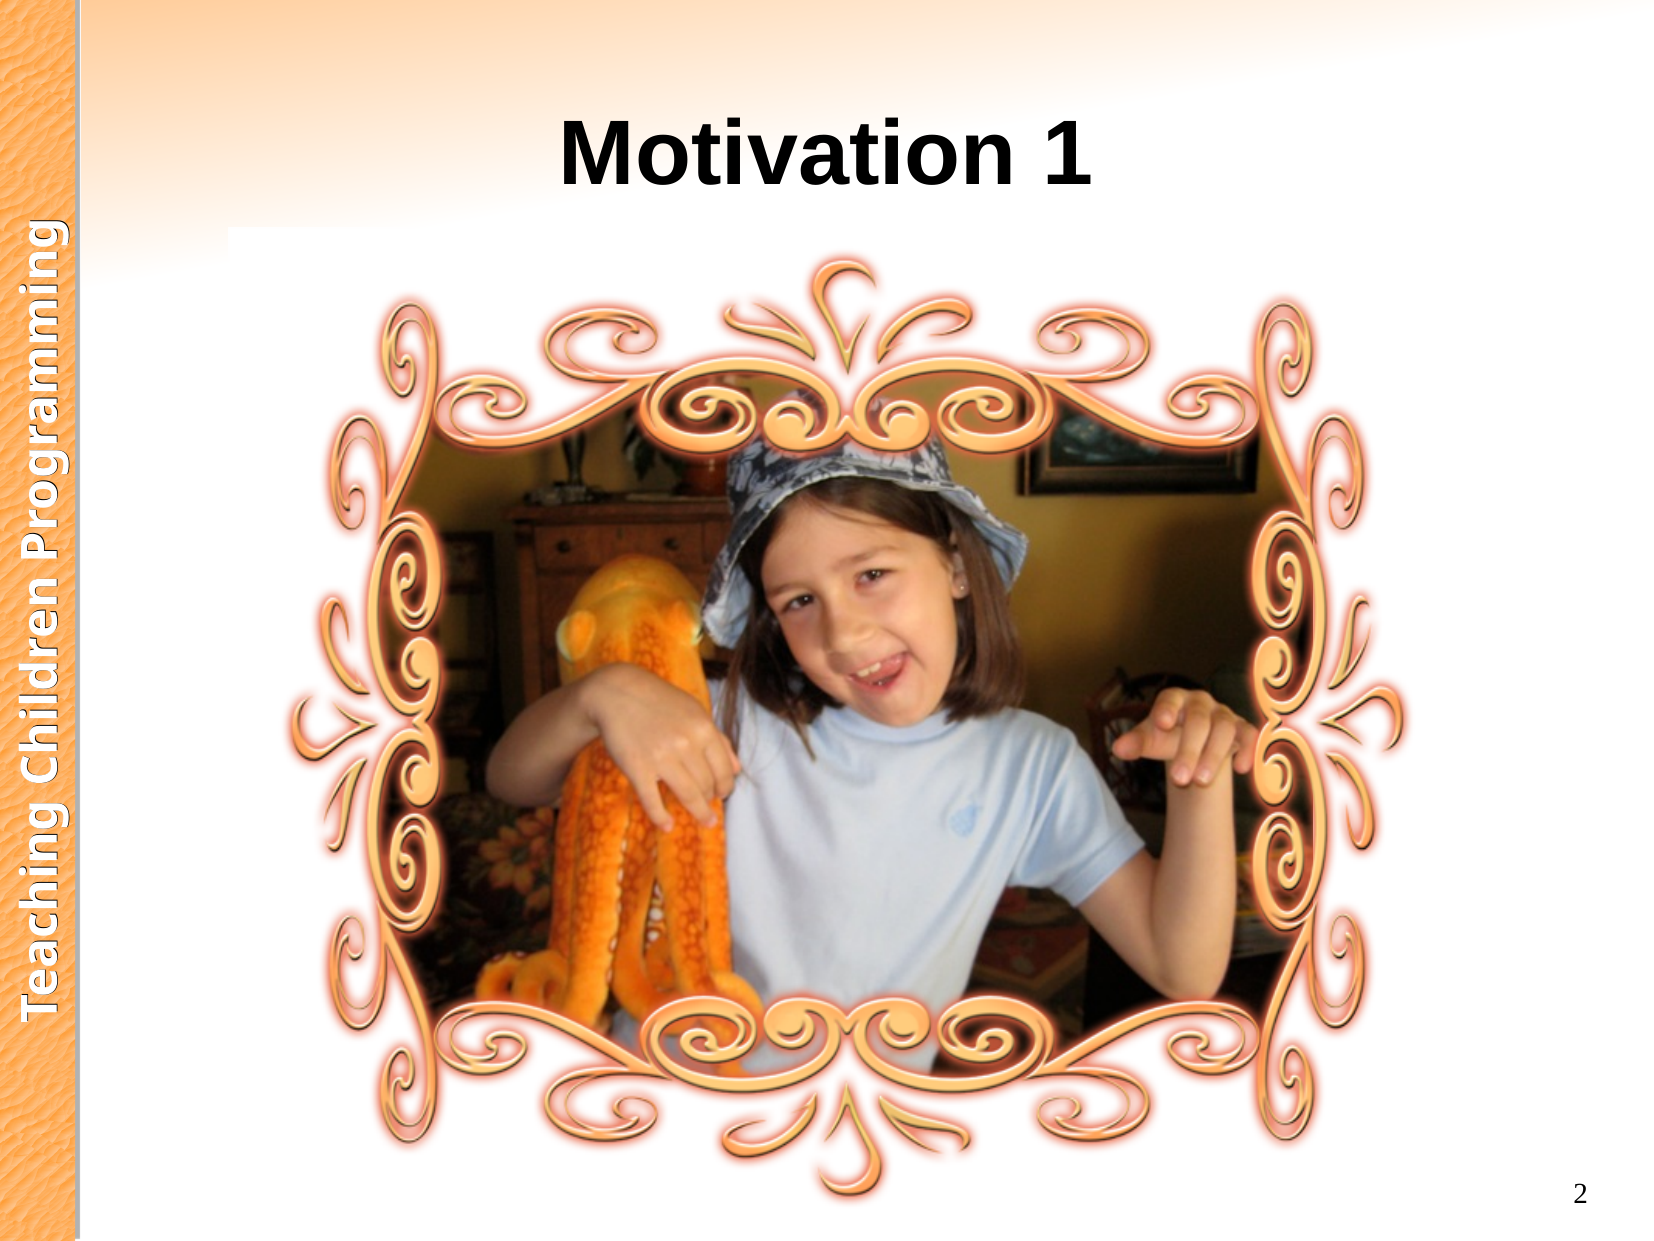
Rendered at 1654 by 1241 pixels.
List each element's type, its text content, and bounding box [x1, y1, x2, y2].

title Motivation 1 [82, 49, 1571, 257]
picture [0, 0, 75, 1241]
picture [228, 227, 1467, 1241]
